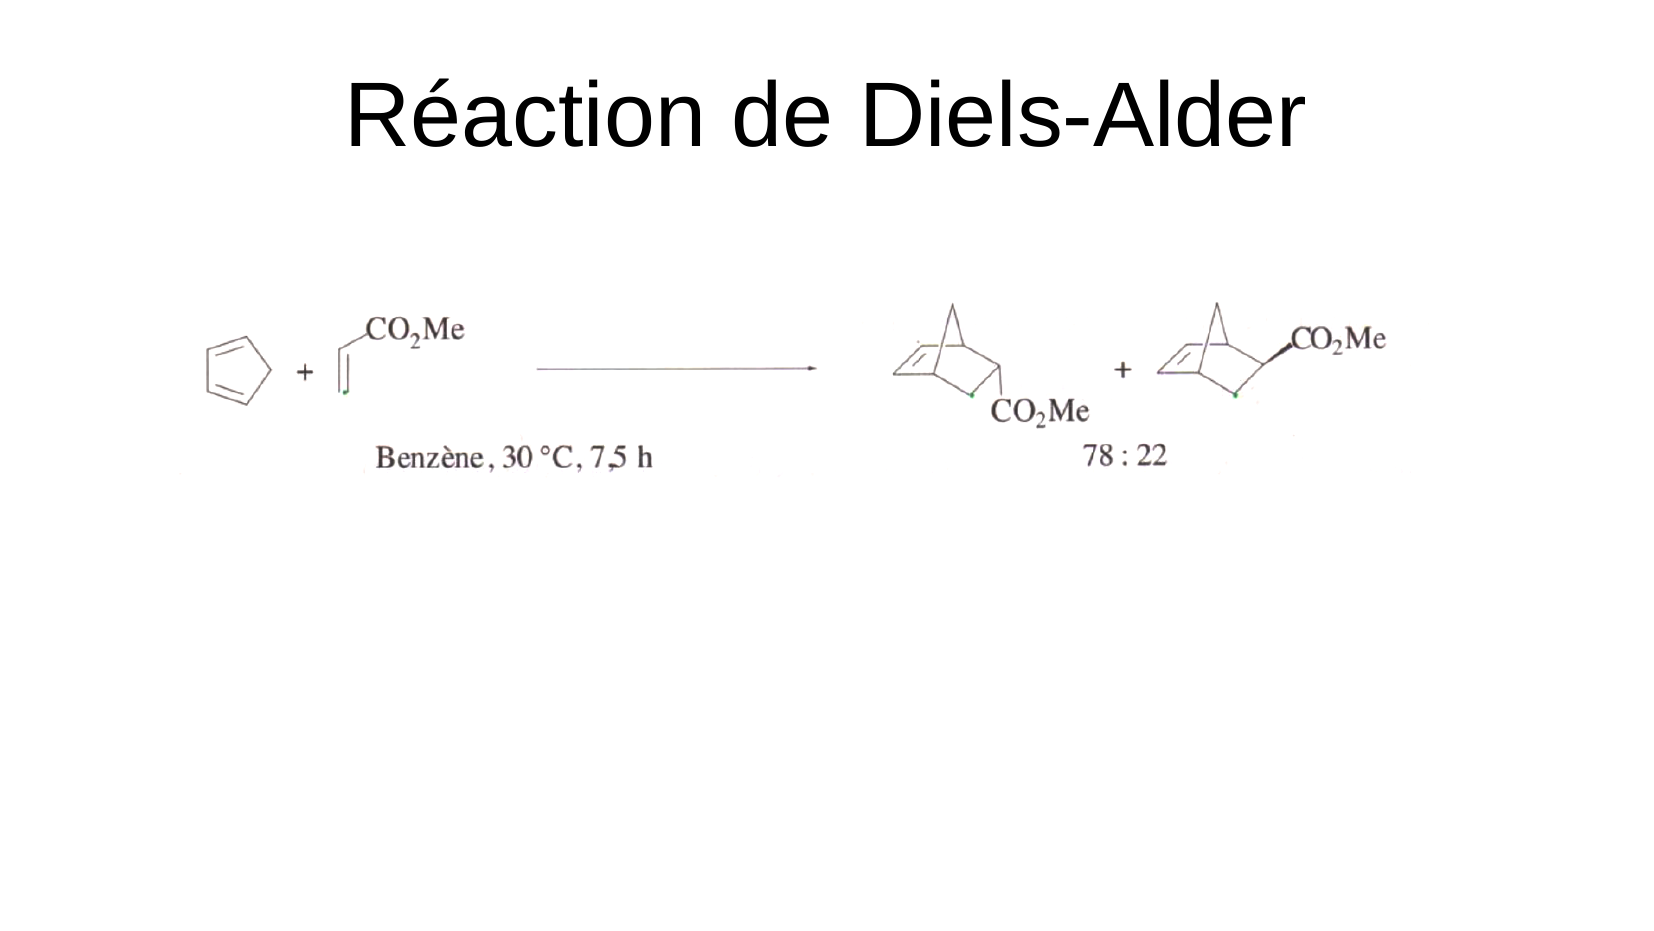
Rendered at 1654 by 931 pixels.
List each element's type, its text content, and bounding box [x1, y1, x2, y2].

picture [177, 295, 1441, 490]
title Réaction de Diels-Alder [82, 37, 1571, 193]
